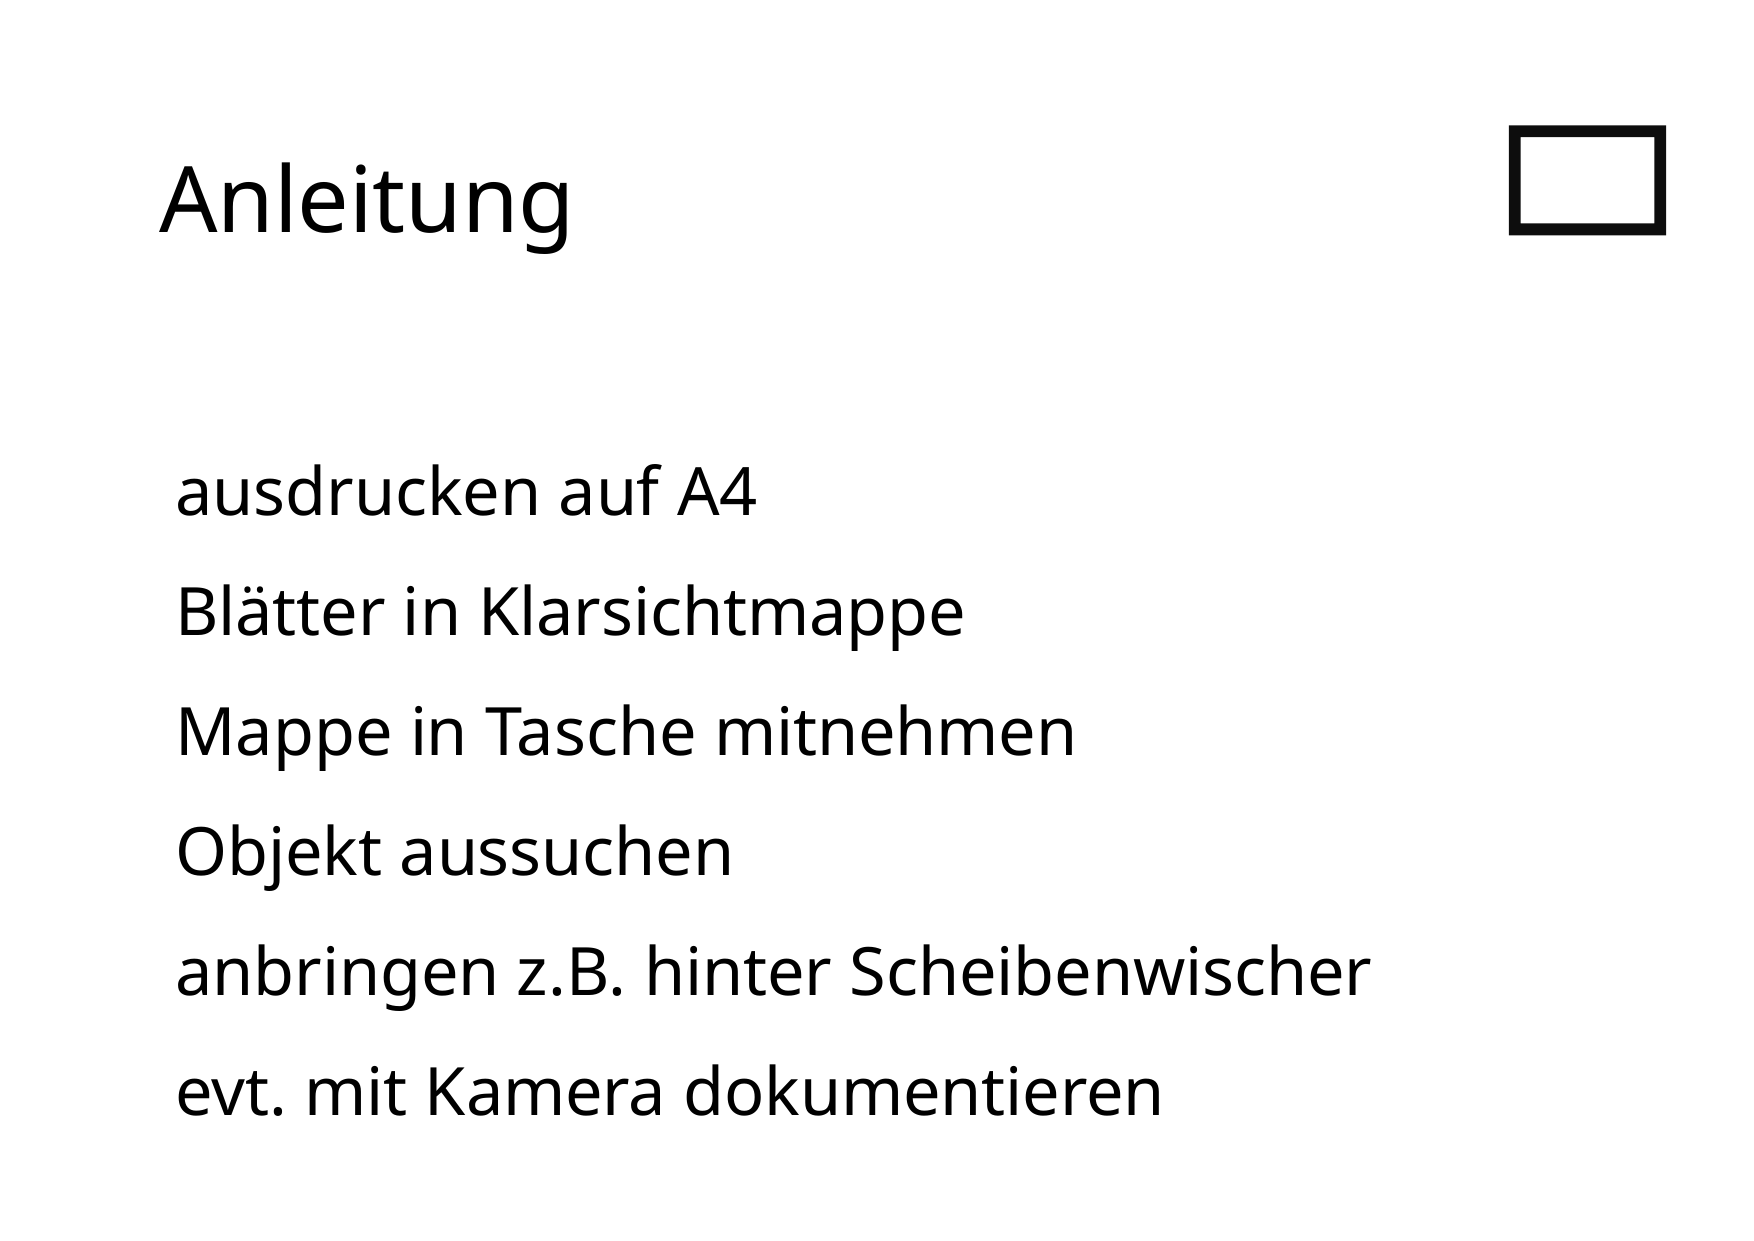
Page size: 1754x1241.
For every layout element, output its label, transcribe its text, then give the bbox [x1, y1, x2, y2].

text_box [1514, 131, 1661, 230]
title Anleitung [159, 111, 1632, 284]
list ausdrucken auf A4 Blätter in Klarsichtmappe Mappe in Tasche mitnehmen Objekt aussuchen anbringen z.B. hinter Scheibenwischer evt. mit Kamera dokumentieren [157, 444, 1473, 1182]
